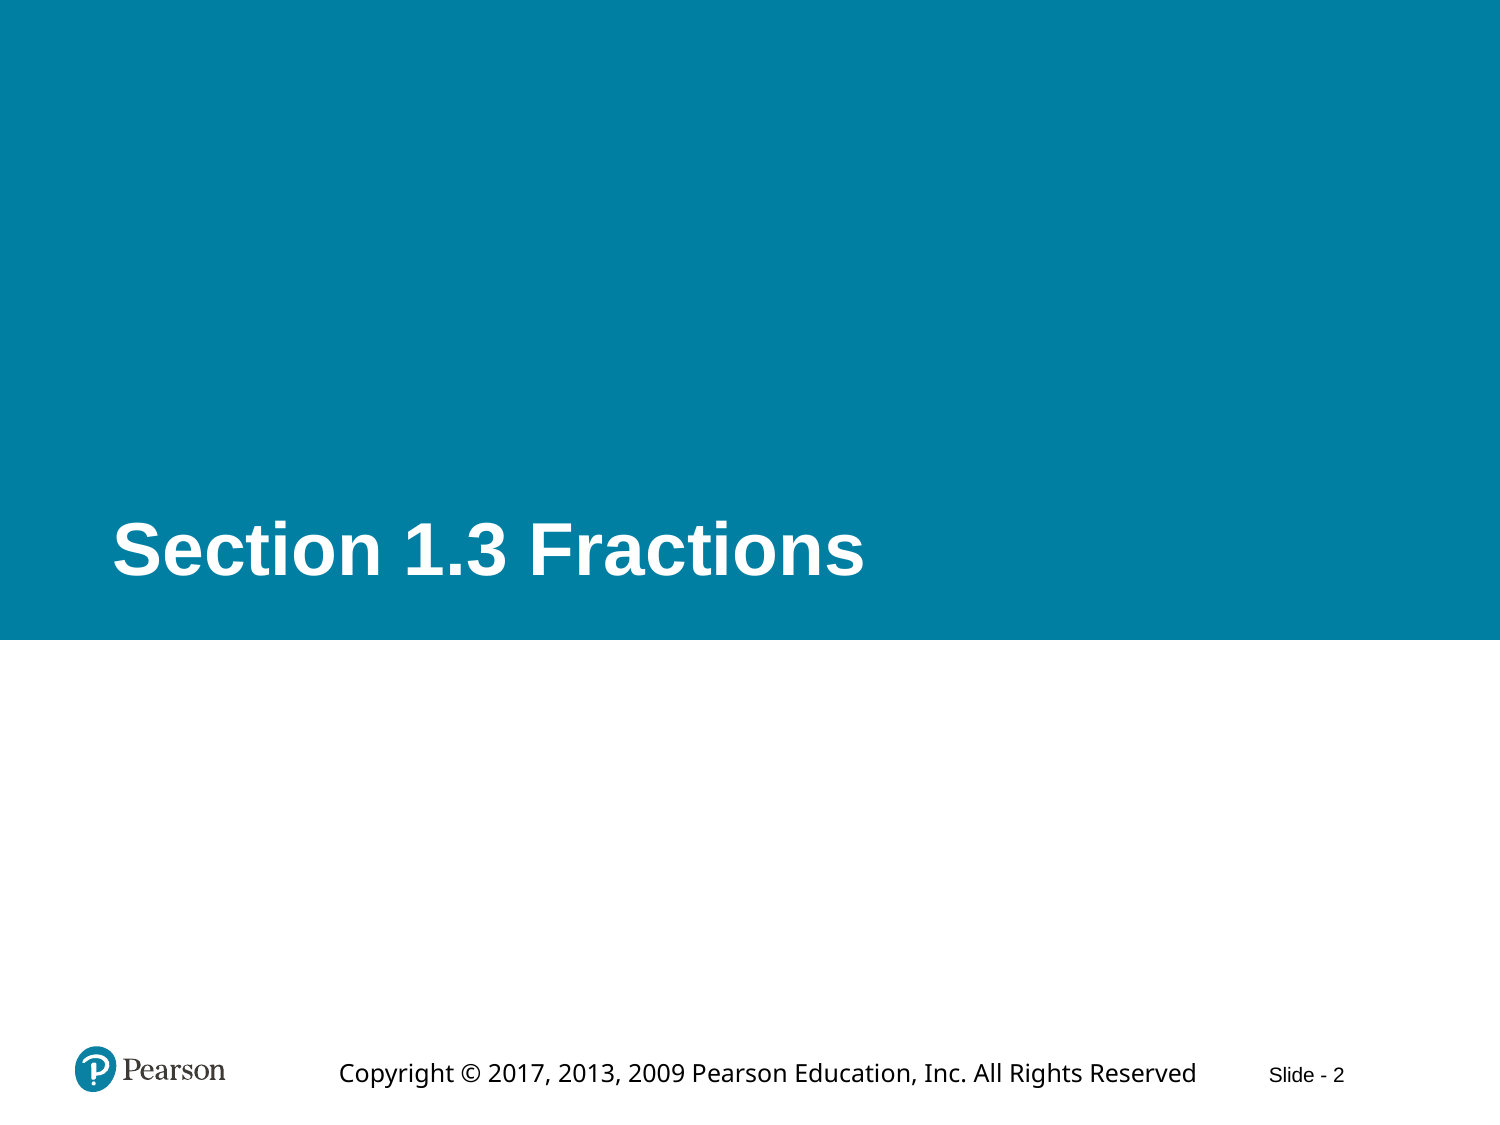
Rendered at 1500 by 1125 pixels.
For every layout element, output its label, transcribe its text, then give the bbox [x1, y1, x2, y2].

title Section 1.3 Fractions [112, 125, 1388, 591]
